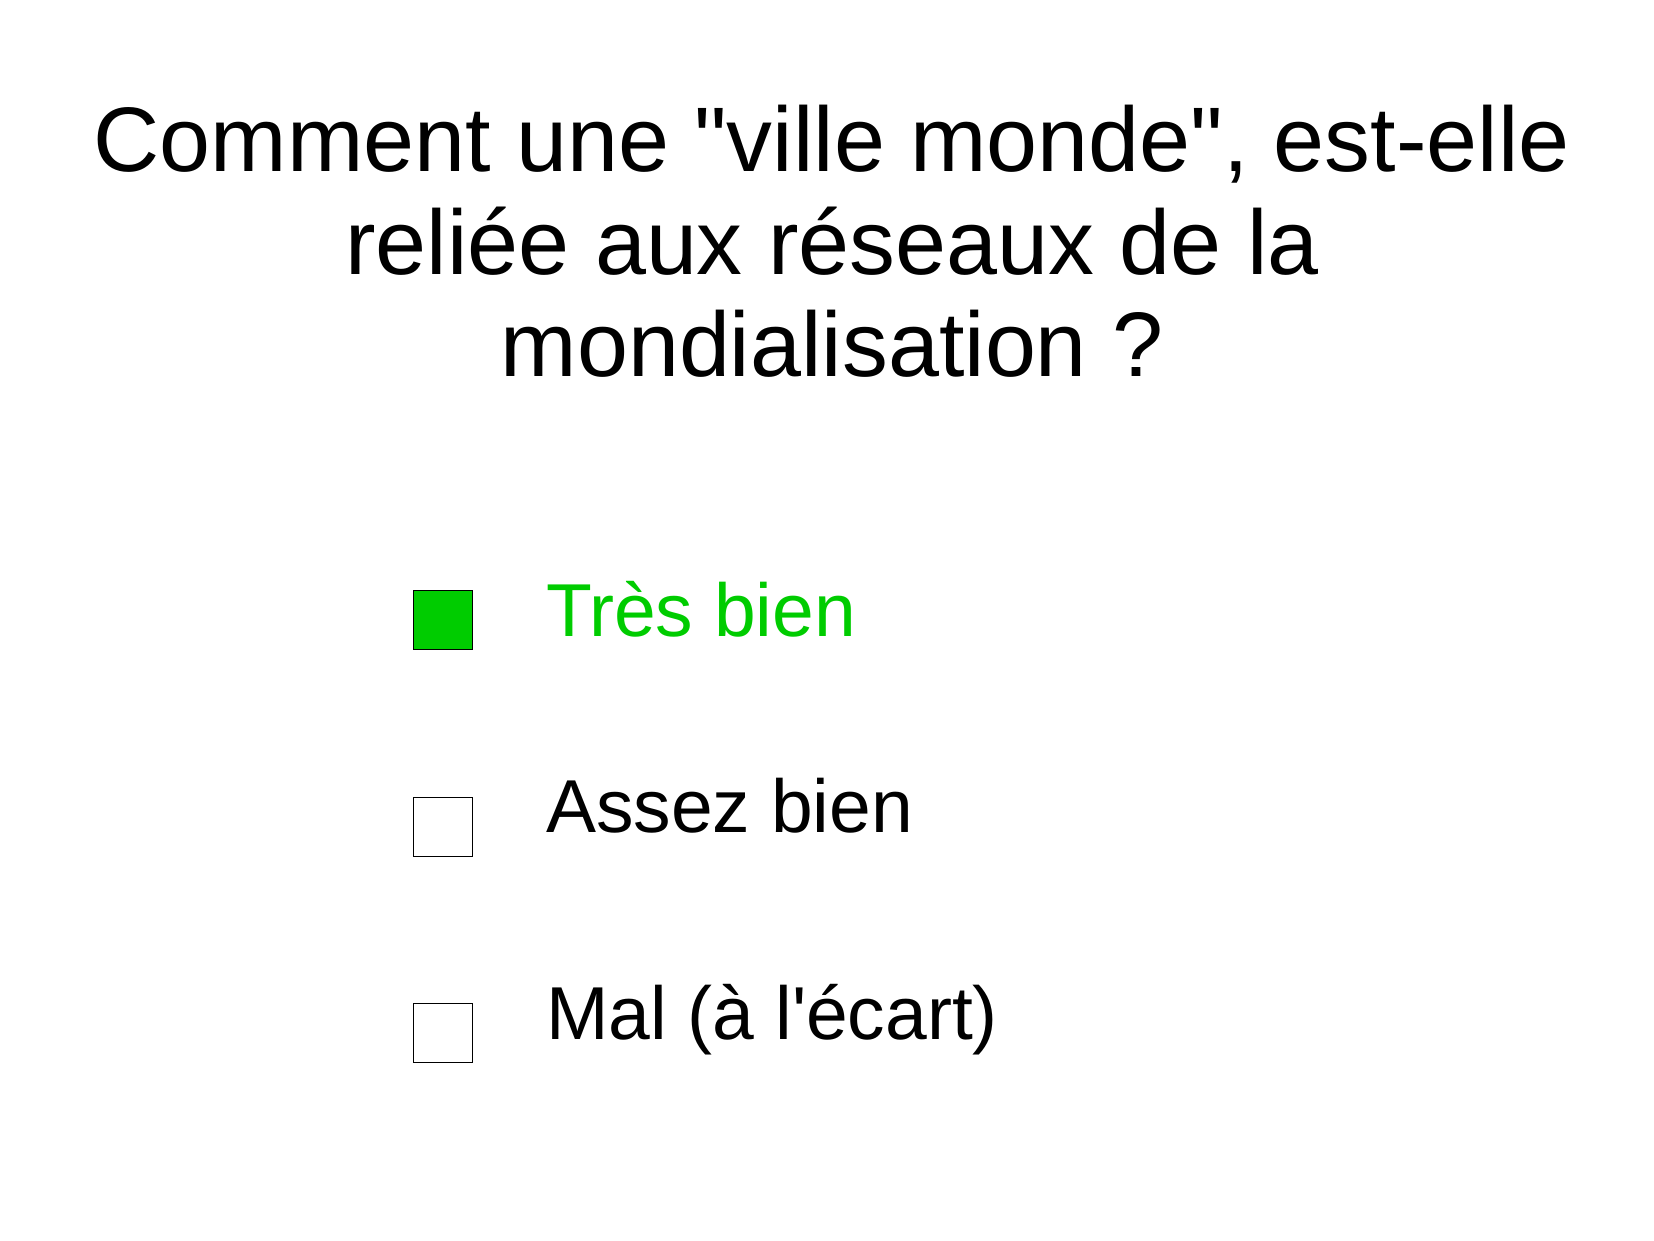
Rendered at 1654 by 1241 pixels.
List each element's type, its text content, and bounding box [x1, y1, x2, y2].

text_box Très bien [531, 561, 1211, 660]
text_box Assez bien [531, 757, 1211, 857]
title Comment une "ville monde", est-elle reliée aux réseaux de la mondialisation ? [88, 88, 1577, 397]
text_box Mal (à l'écart) [531, 964, 1211, 1063]
text_box [413, 590, 473, 650]
